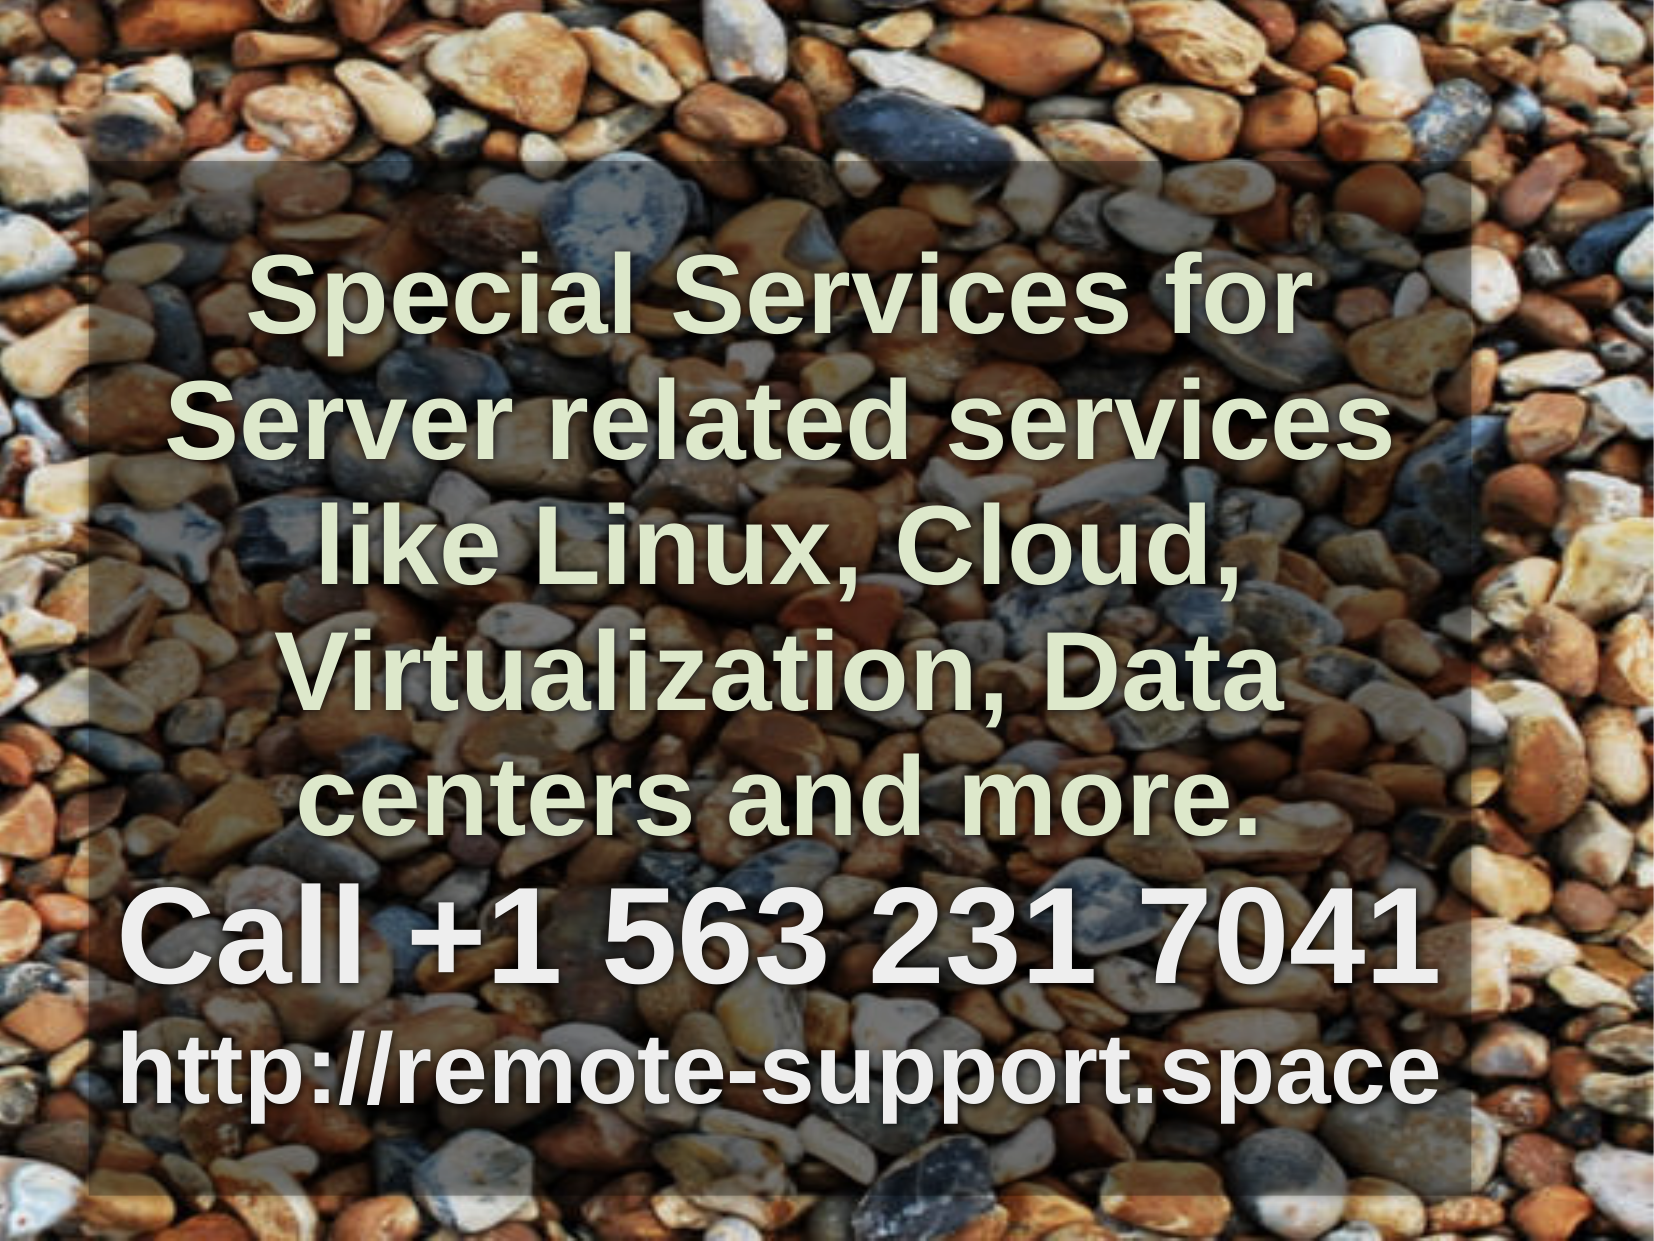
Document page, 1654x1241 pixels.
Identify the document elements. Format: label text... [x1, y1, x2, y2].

text_box Special Services for Server related services like Linux, Cloud, Virtualization, Data centers and more. Call +1 563 231 7041 http://remote-support.space [88, 161, 1472, 1196]
picture [0, 0, 1654, 1241]
